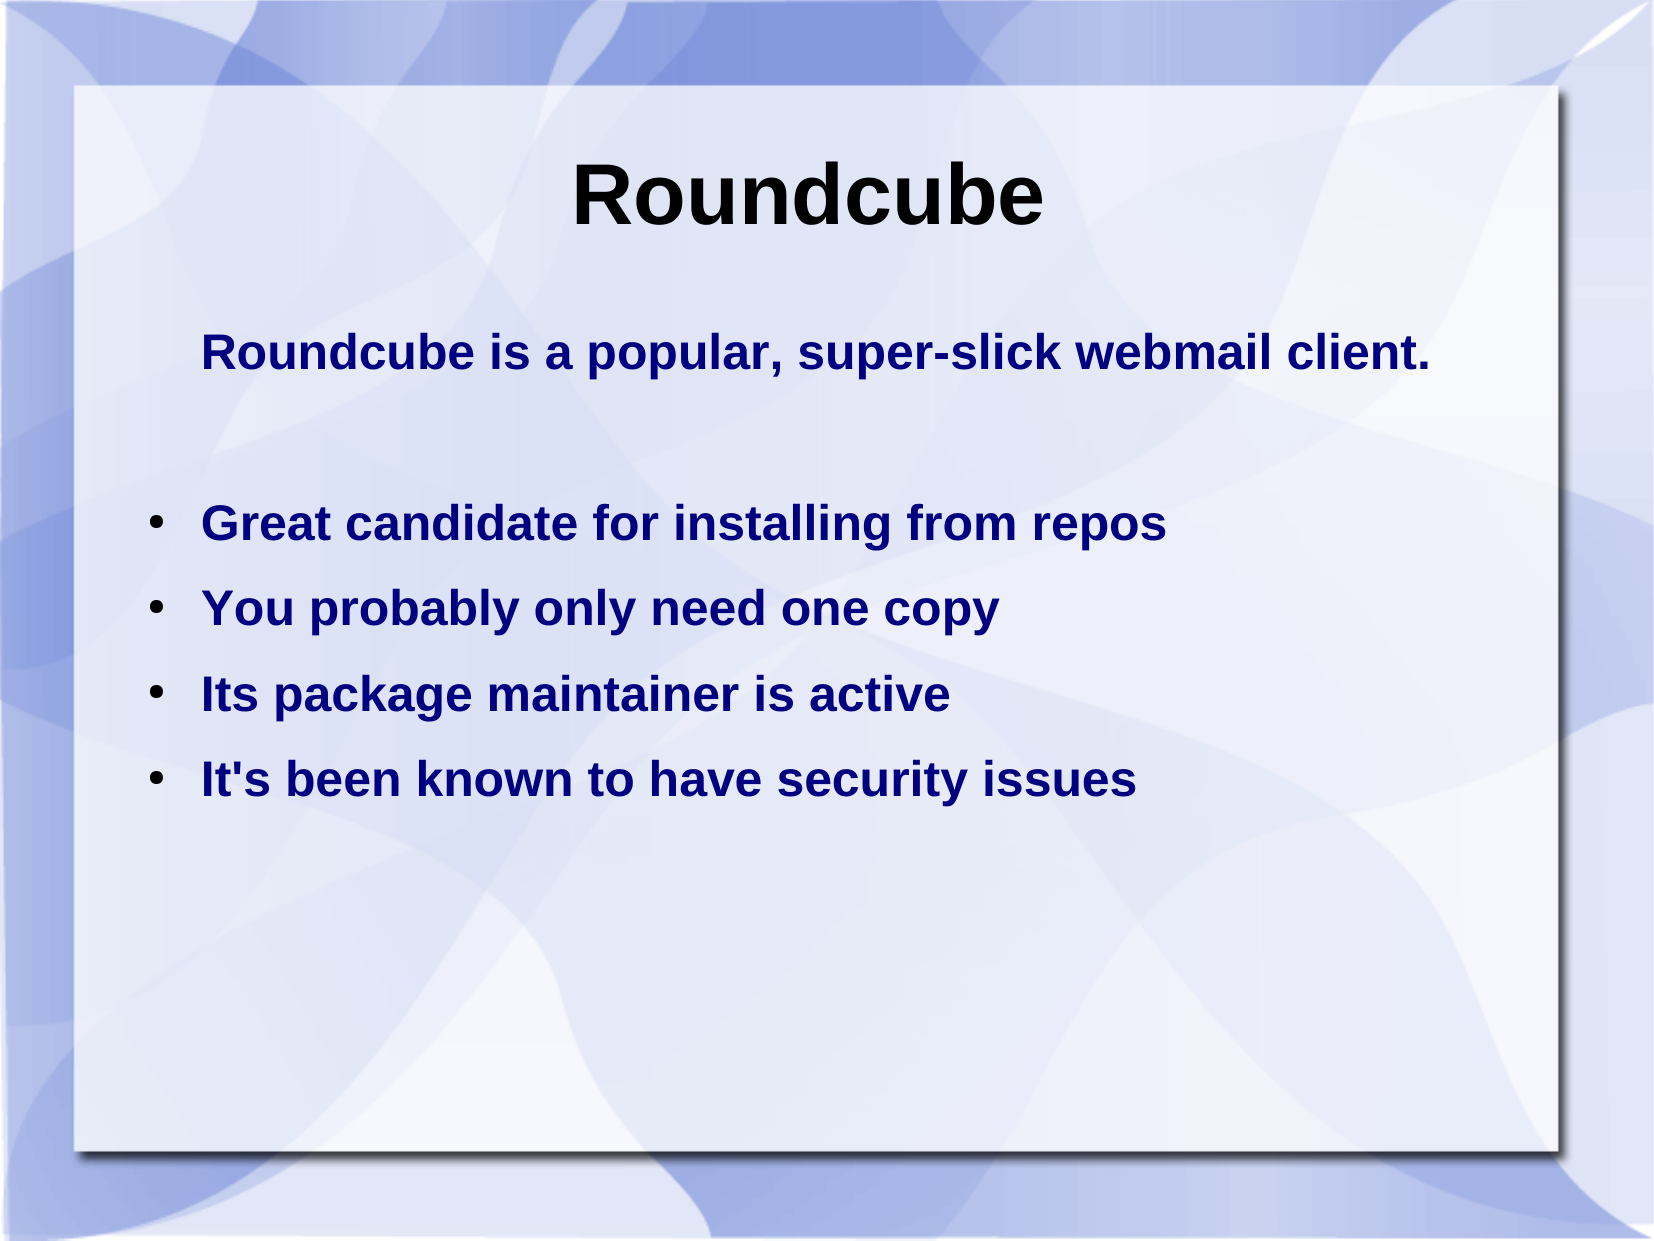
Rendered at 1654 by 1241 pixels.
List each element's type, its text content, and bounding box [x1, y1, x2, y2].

picture [0, 0, 1654, 1241]
list Roundcube is a popular, super-slick webmail client. Great candidate for installing from repos You probably only need one copy Its package maintainer is active It's been known to have security issues [129, 324, 1489, 1045]
title Roundcube [82, 90, 1536, 298]
